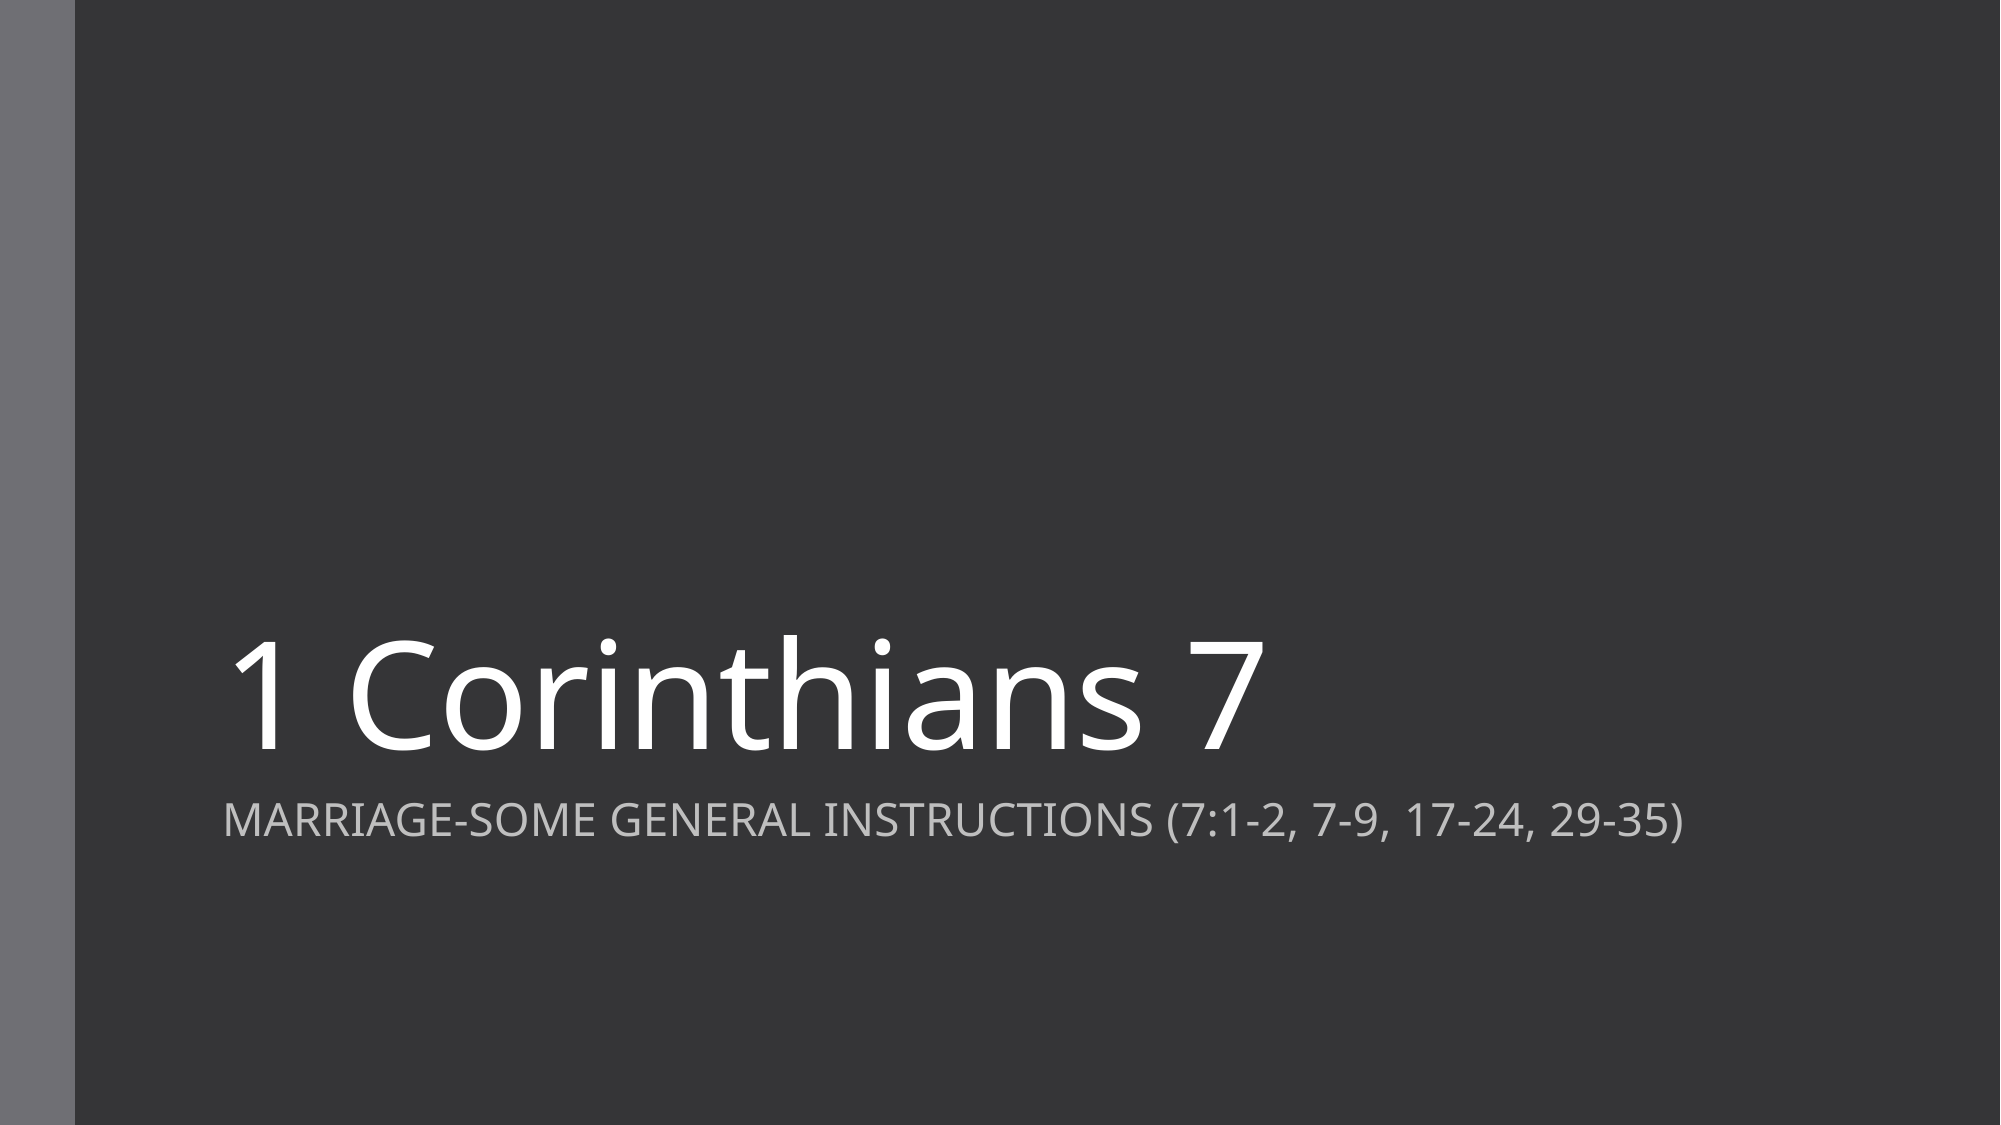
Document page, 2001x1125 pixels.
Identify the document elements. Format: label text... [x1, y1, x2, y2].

title 1 Corinthians 7 [206, 124, 1752, 787]
subtitle MARRIAGE-SOME GENERAL INSTRUCTIONS (7:1-2, 7-9, 17-24, 29-35) [206, 787, 1752, 1066]
